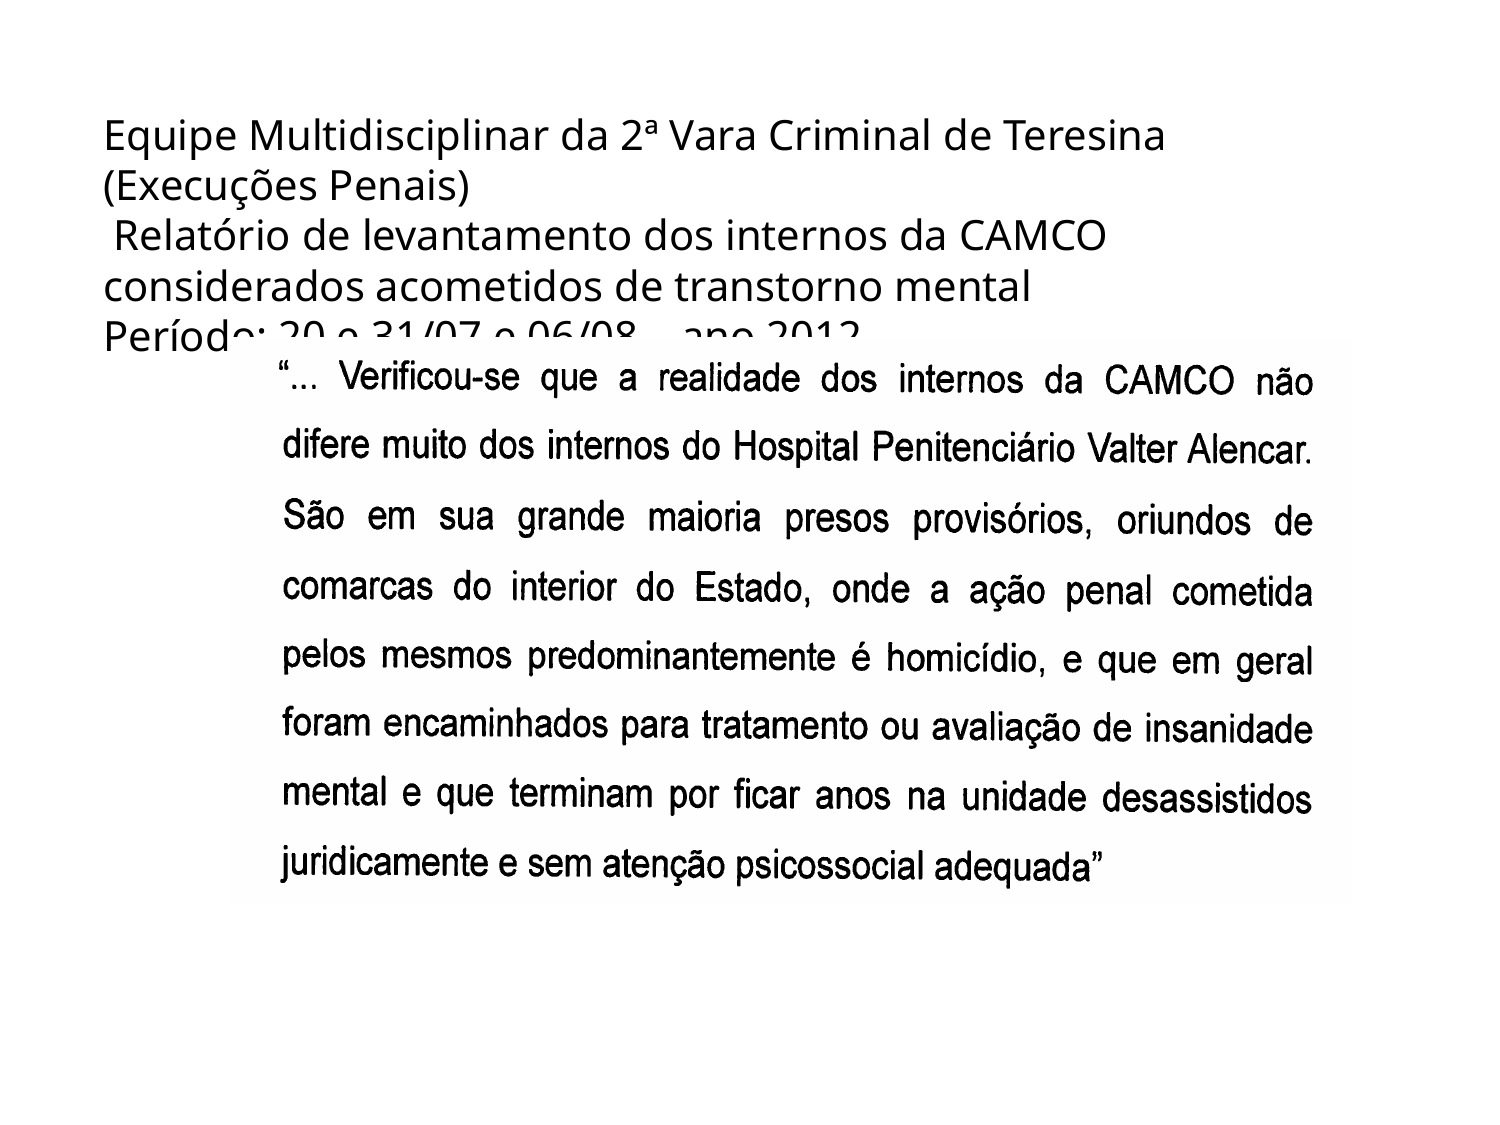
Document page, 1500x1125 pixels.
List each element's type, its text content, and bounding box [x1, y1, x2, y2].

title Equipe Multidisciplinar da 2ª Vara Criminal de Teresina (Execuções Penais) Relatório de levantamento dos internos da CAMCO considerados acometidos de transtorno mental Período: 20 e 31/07 e 06/08 – ano 2012 [88, 101, 1364, 291]
picture [229, 337, 1352, 904]
